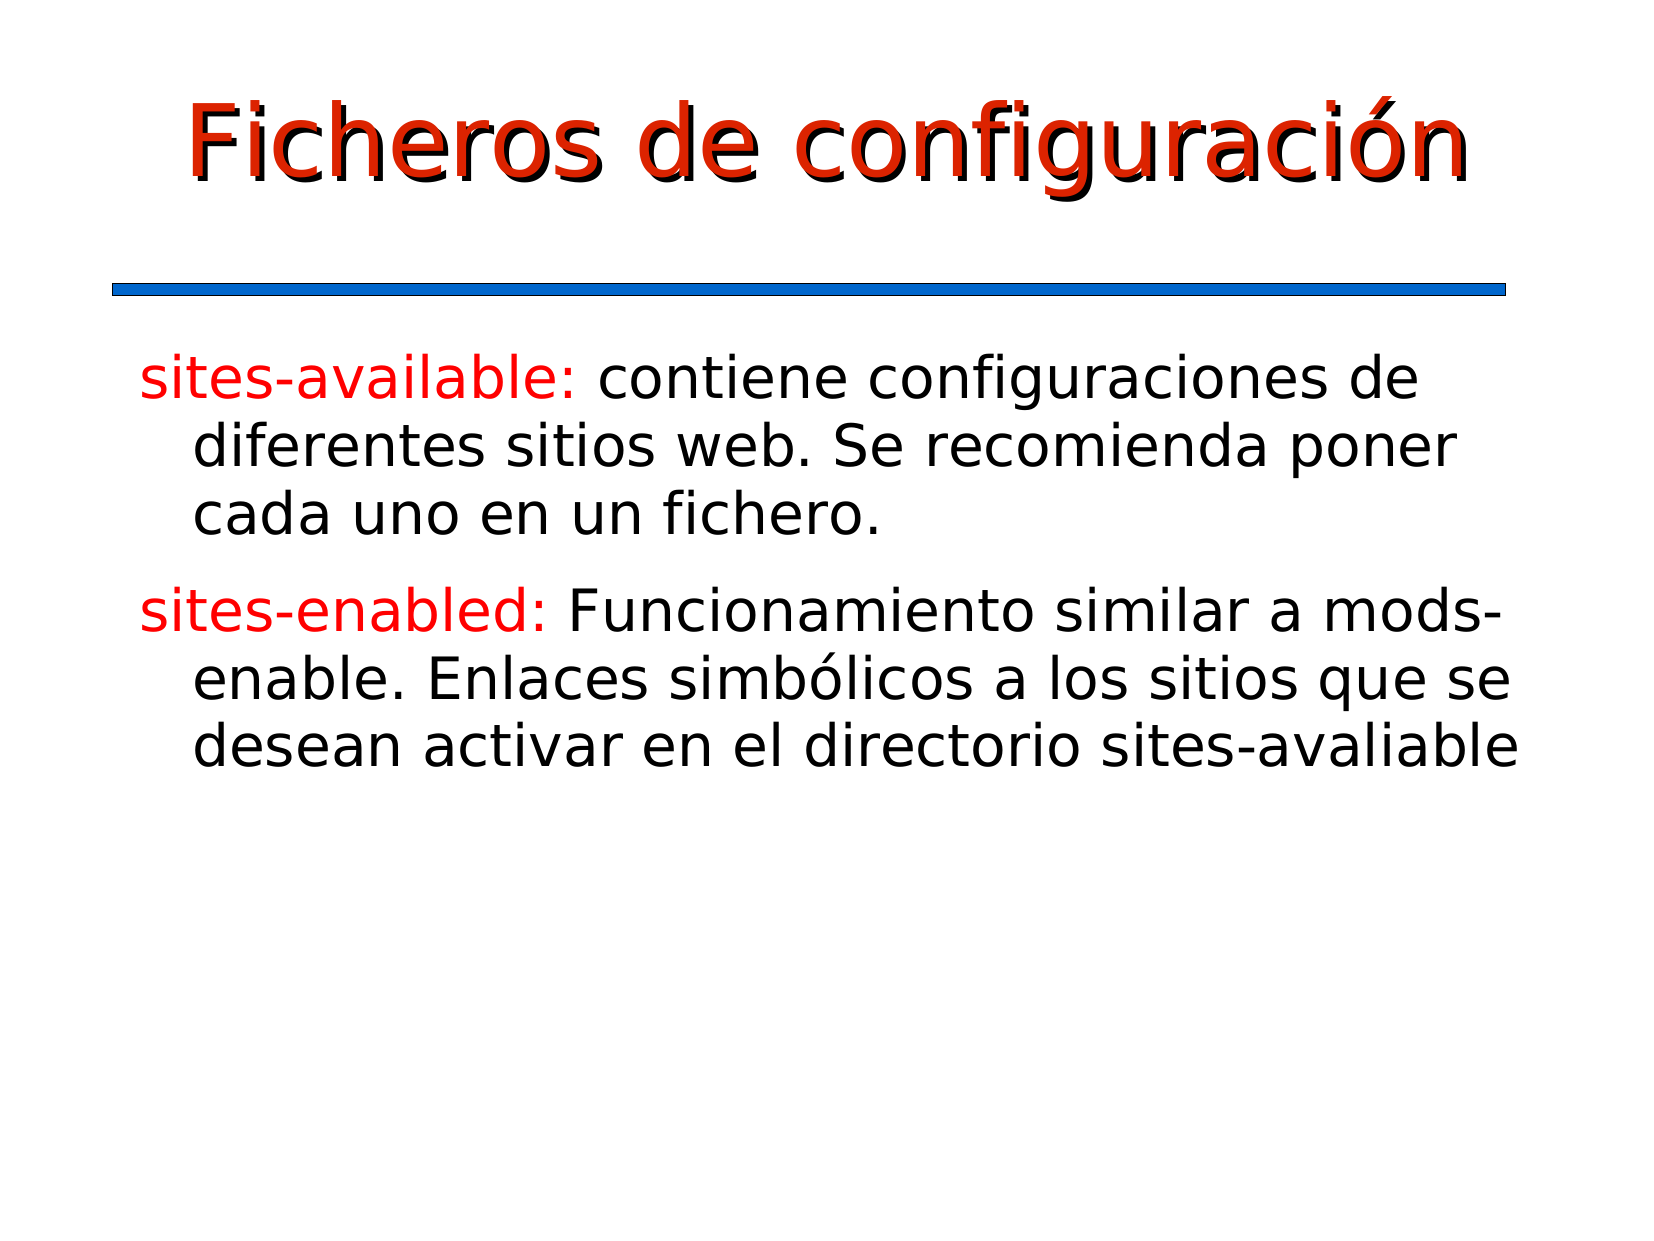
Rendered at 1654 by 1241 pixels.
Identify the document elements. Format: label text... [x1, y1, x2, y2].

title Ficheros de configuración [121, 37, 1534, 246]
list sites-available: contiene configuraciones de diferentes sitios web. Se recomienda poner cada uno en un fichero. sites-enabled: Funcionamiento similar a mods-enable. Enlaces simbólicos a los sitios que se desean activar en el directorio sites-avaliable [121, 344, 1534, 1127]
